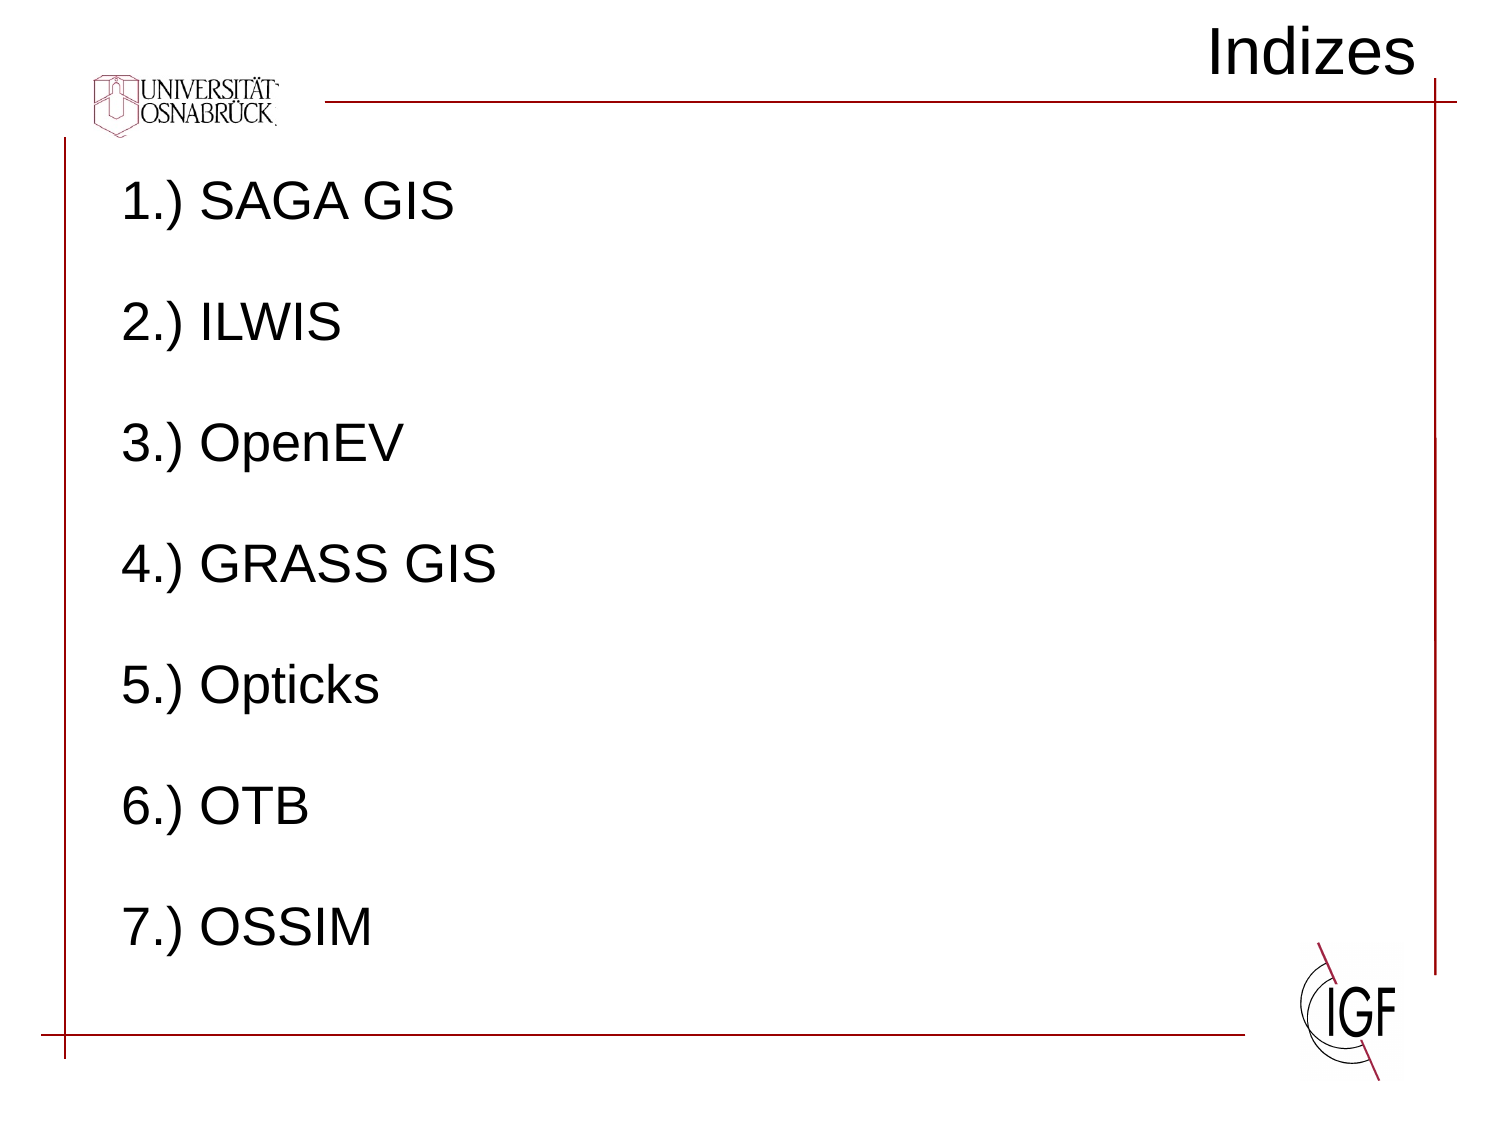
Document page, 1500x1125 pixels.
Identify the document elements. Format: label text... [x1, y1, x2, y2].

subtitle 1.) SAGA GIS 2.) ILWIS 3.) OpenEV 4.) GRASS GIS 5.) Opticks 6.) OTB 7.) OSSIM [96, 170, 1447, 1125]
title Indizes [290, 13, 1418, 89]
picture [93, 75, 279, 138]
